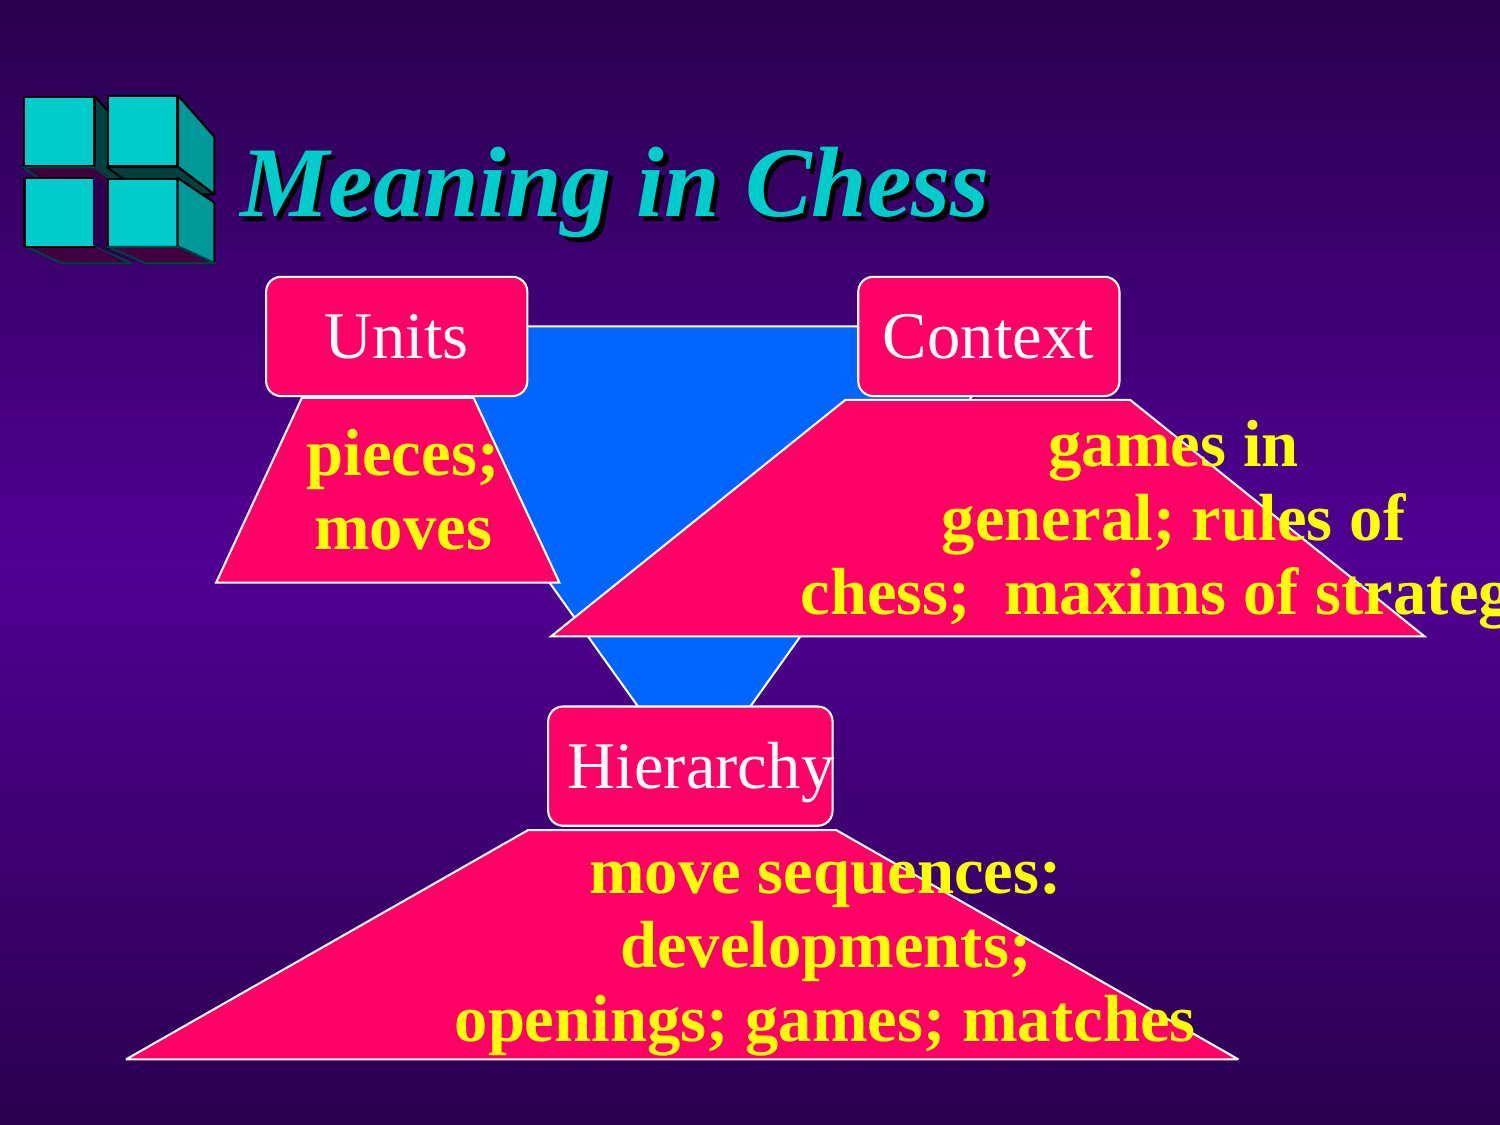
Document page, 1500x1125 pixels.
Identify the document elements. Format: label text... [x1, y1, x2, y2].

title Meaning in Chess [224, 78, 1388, 288]
text_box pieces; moves [216, 397, 560, 583]
text_box [474, 326, 972, 617]
text_box Context [858, 276, 1120, 397]
text_box move sequences: developments; openings; games; matches [126, 830, 1239, 1060]
text_box Hierarchy [548, 706, 833, 826]
text_box Units [266, 276, 528, 397]
text_box [588, 637, 800, 706]
text_box games in general; rules of chess; maxims of strategy [551, 399, 1425, 637]
